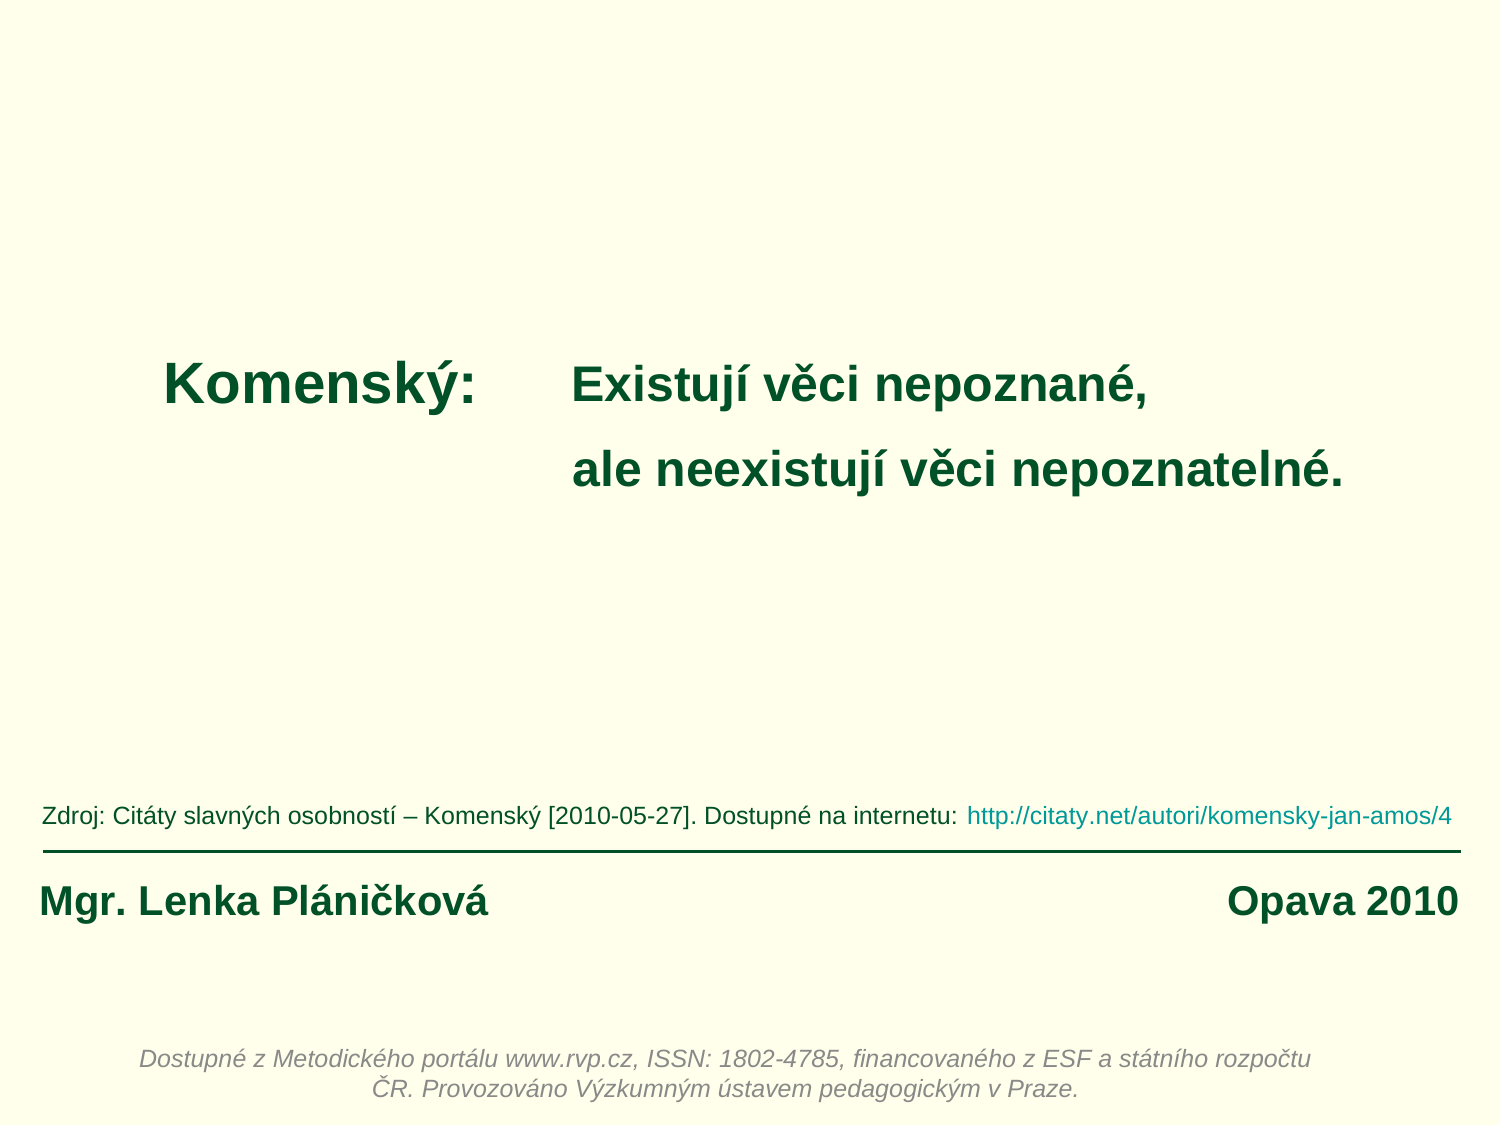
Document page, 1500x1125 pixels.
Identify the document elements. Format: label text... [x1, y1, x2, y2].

title Komenský: [74, 332, 585, 428]
text_box Mgr. Lenka Pláničková Opava 2010 [24, 872, 1500, 961]
text_box Zdroj: Citáty slavných osobností – Komenský [2010-05-27]. Dostupné na internetu: http://citaty.net/autori/komensky-jan-amos/4 [27, 791, 1500, 868]
text_box ale neexistují věci nepoznatelné. [557, 425, 1387, 508]
text_box Dostupné z Metodického portálu www.rvp.cz, ISSN: 1802-4785, financovaného z ESF a státního rozpočtu ČR. Provozováno Výzkumným ústavem pedagogickým v Praze. [105, 1042, 1348, 1103]
text_box Existují věci nepoznané, [556, 336, 1386, 425]
